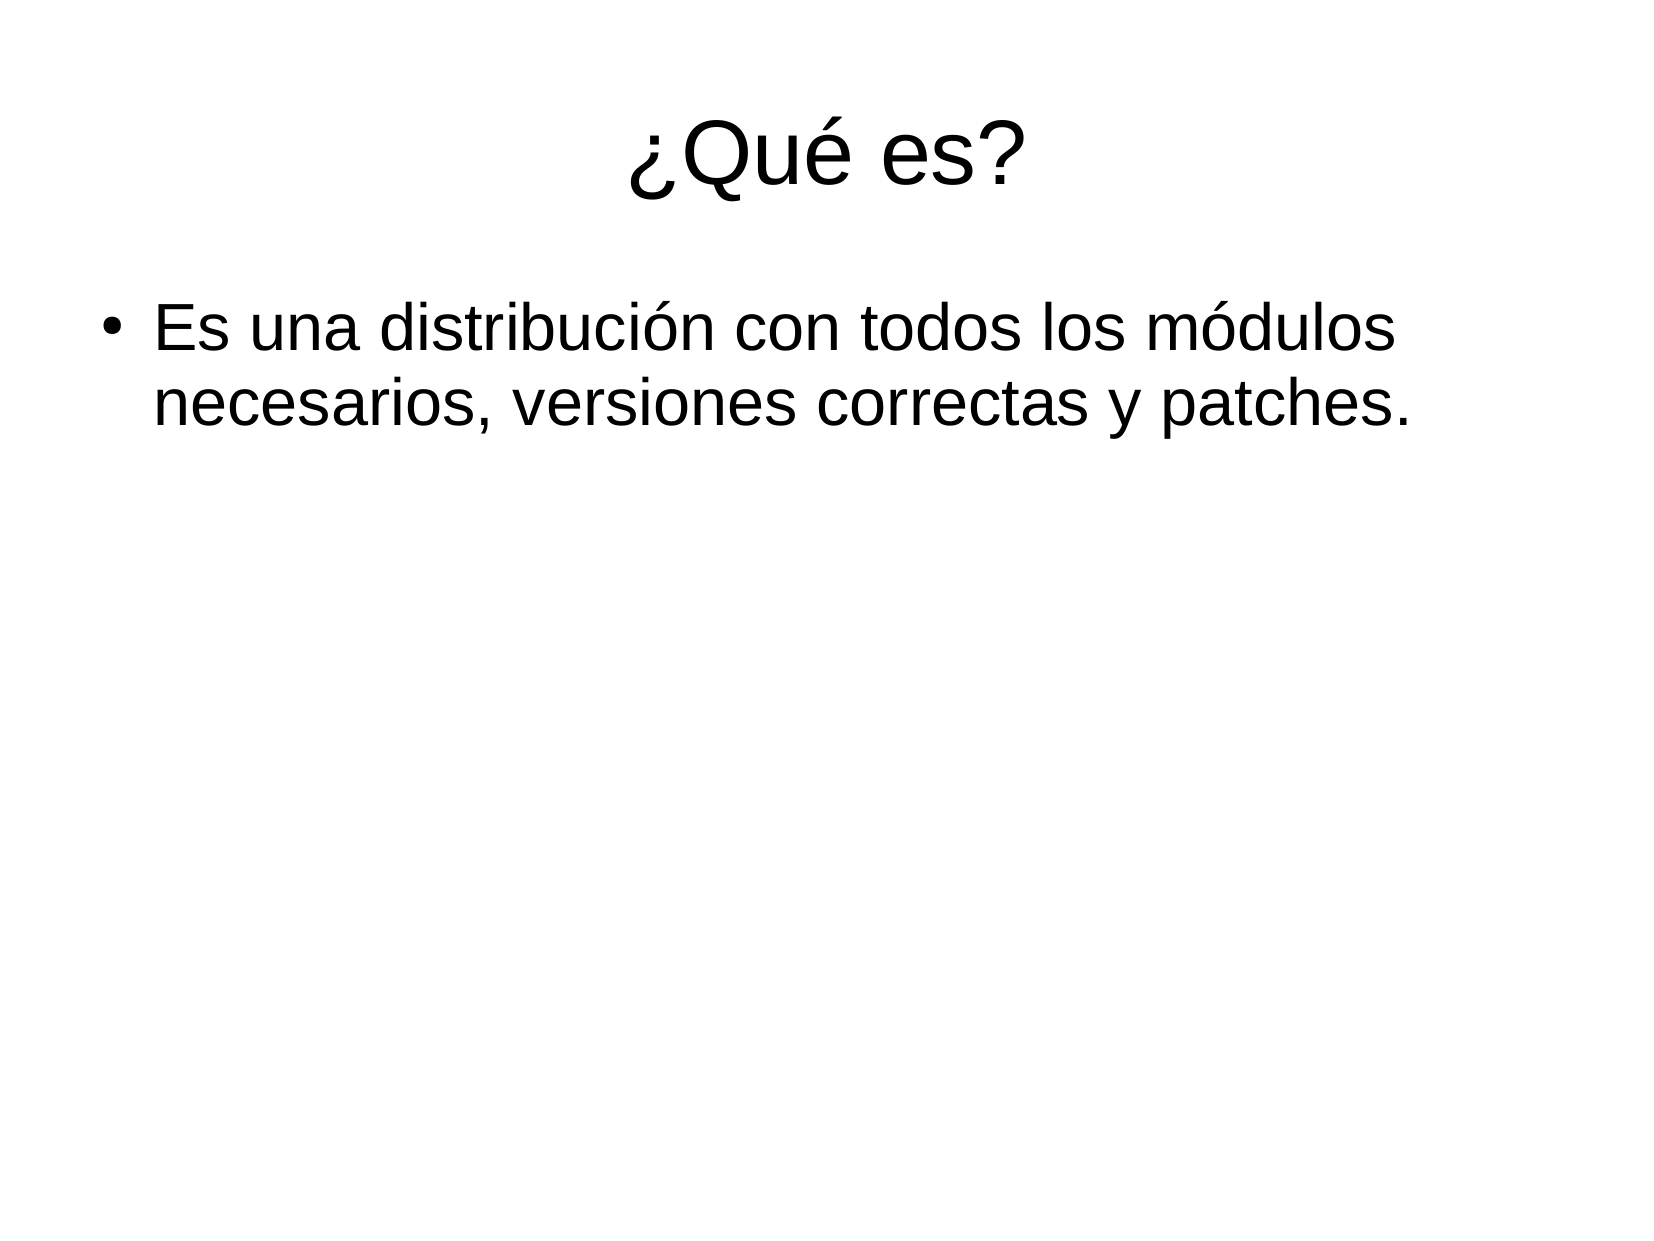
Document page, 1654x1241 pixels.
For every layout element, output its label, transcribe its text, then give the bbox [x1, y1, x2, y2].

list Es una distribución con todos los módulos necesarios, versiones correctas y patches. [82, 290, 1576, 1109]
title ¿Qué es? [82, 49, 1571, 257]
